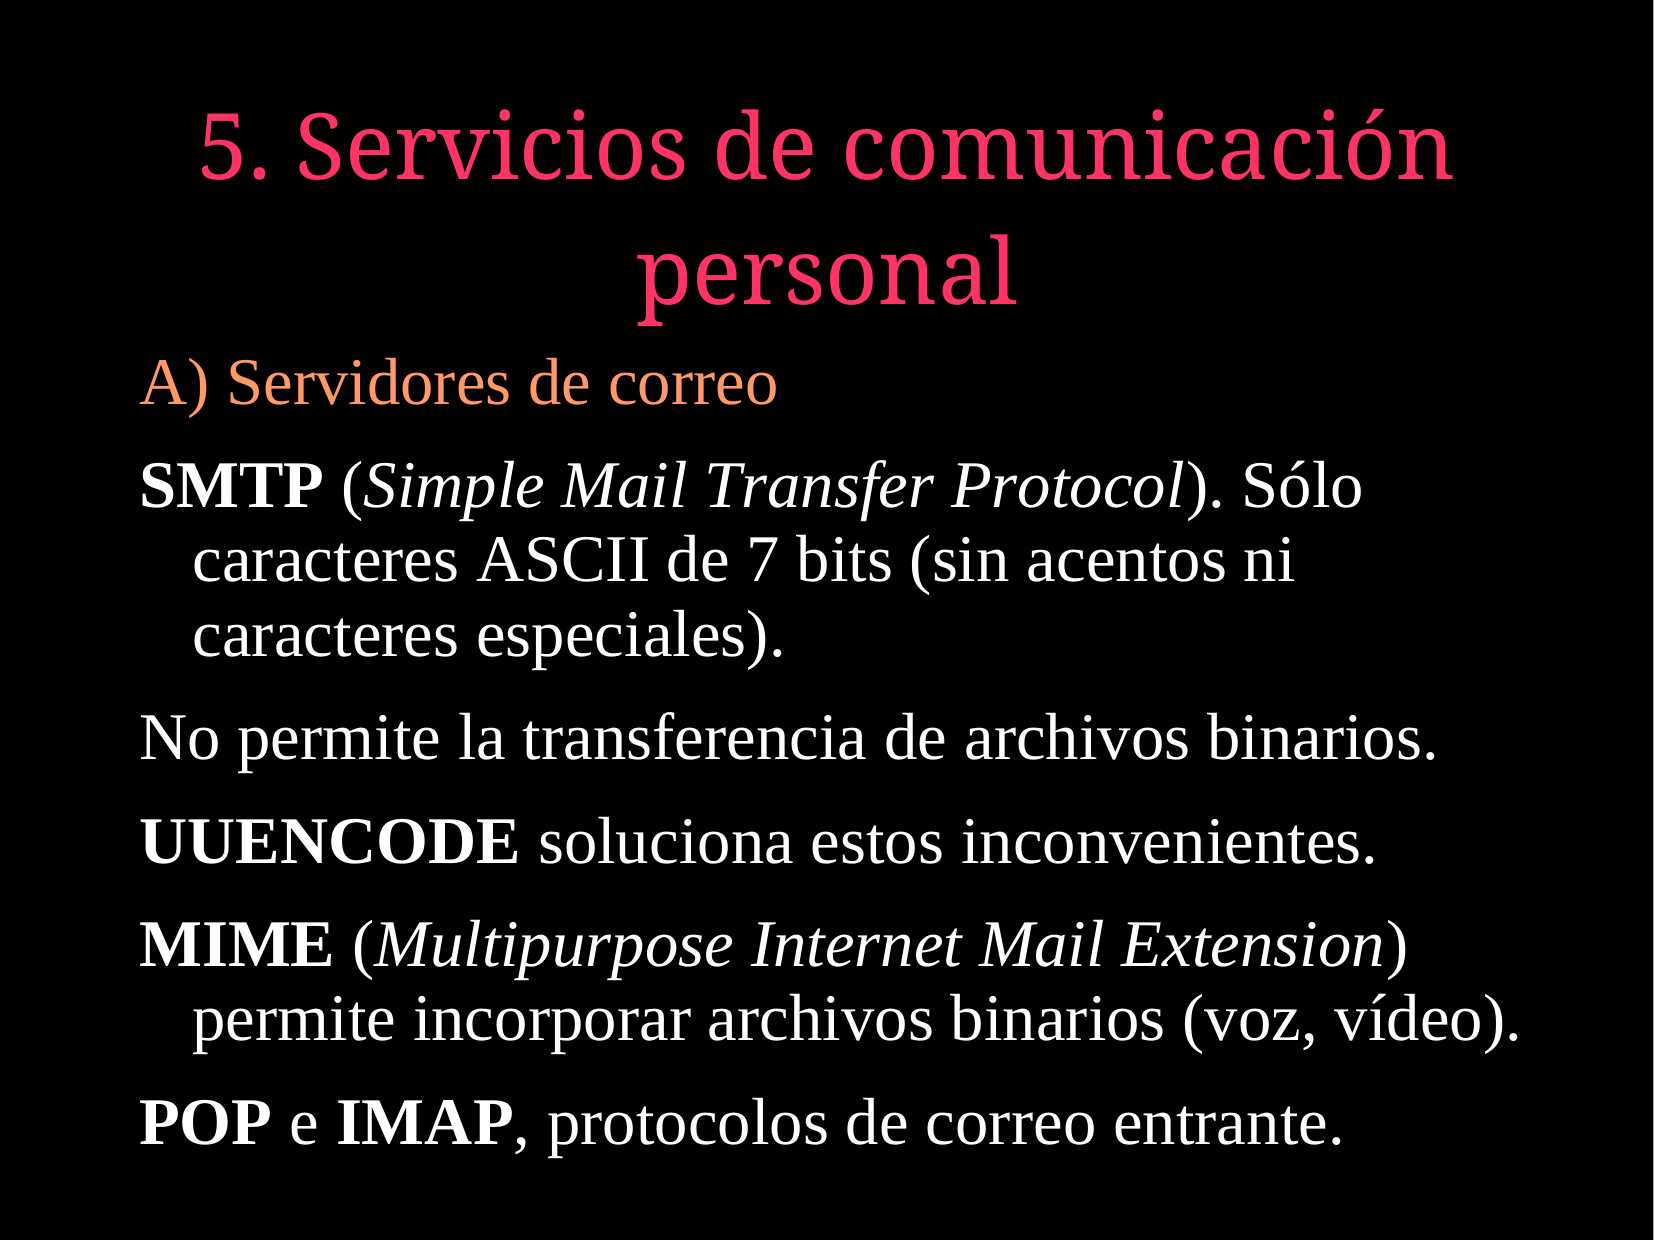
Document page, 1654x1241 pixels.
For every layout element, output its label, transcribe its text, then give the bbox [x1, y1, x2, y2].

title 5. Servicios de comunicación personal [121, 82, 1534, 331]
list A) Servidores de correo SMTP (Simple Mail Transfer Protocol). Sólo caracteres ASCII de 7 bits (sin acentos ni caracteres especiales). No permite la transferencia de archivos binarios. UUENCODE soluciona estos inconvenientes. MIME (Multipurpose Internet Mail Extension) permite incorporar archivos binarios (voz, vídeo). POP e IMAP, protocolos de correo entrante. [121, 344, 1534, 1159]
